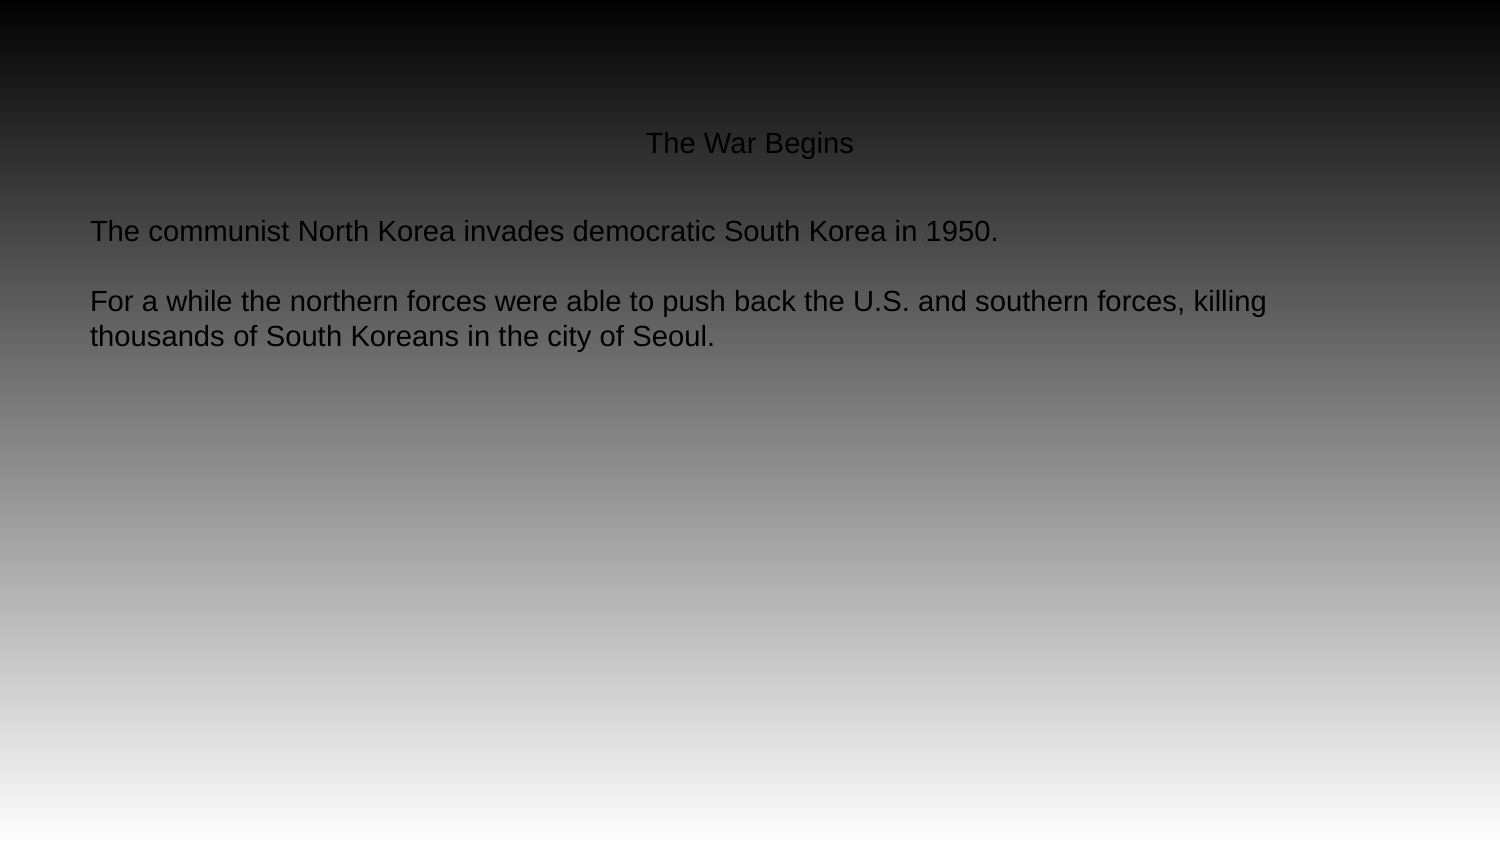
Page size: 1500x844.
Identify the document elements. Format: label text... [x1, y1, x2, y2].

title The War Begins [75, 33, 1425, 175]
list The communist North Korea invades democratic South Korea in 1950. For a while the northern forces were able to push back the U.S. and southern forces, killing thousands of South Koreans in the city of Seoul. [75, 196, 1425, 808]
